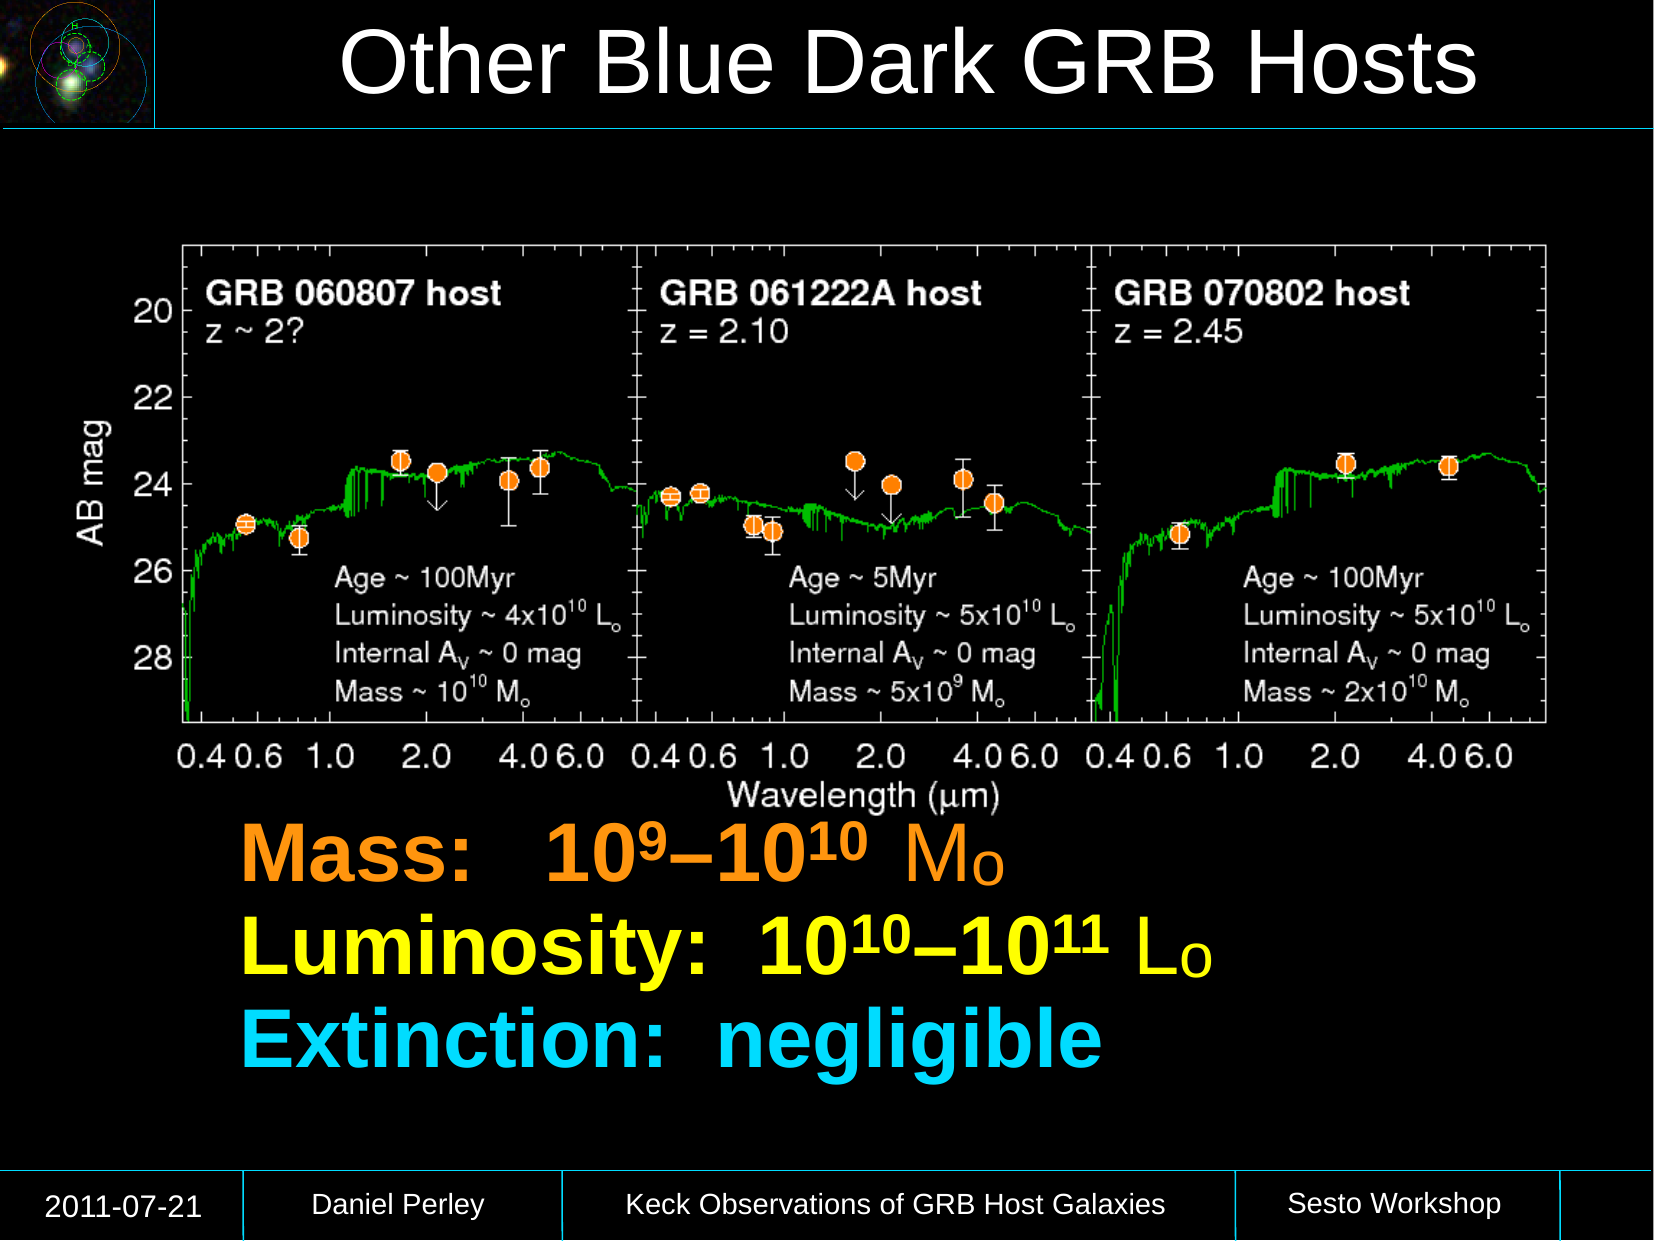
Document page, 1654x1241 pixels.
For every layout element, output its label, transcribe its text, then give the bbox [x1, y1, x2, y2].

picture [61, 213, 1577, 826]
title Other Blue Dark GRB Hosts [165, 10, 1654, 114]
text_box Mass: 109–1010 Mo Luminosity: 1010–1011 Lo Extinction: negligible [225, 799, 1538, 1131]
picture [0, 0, 151, 123]
